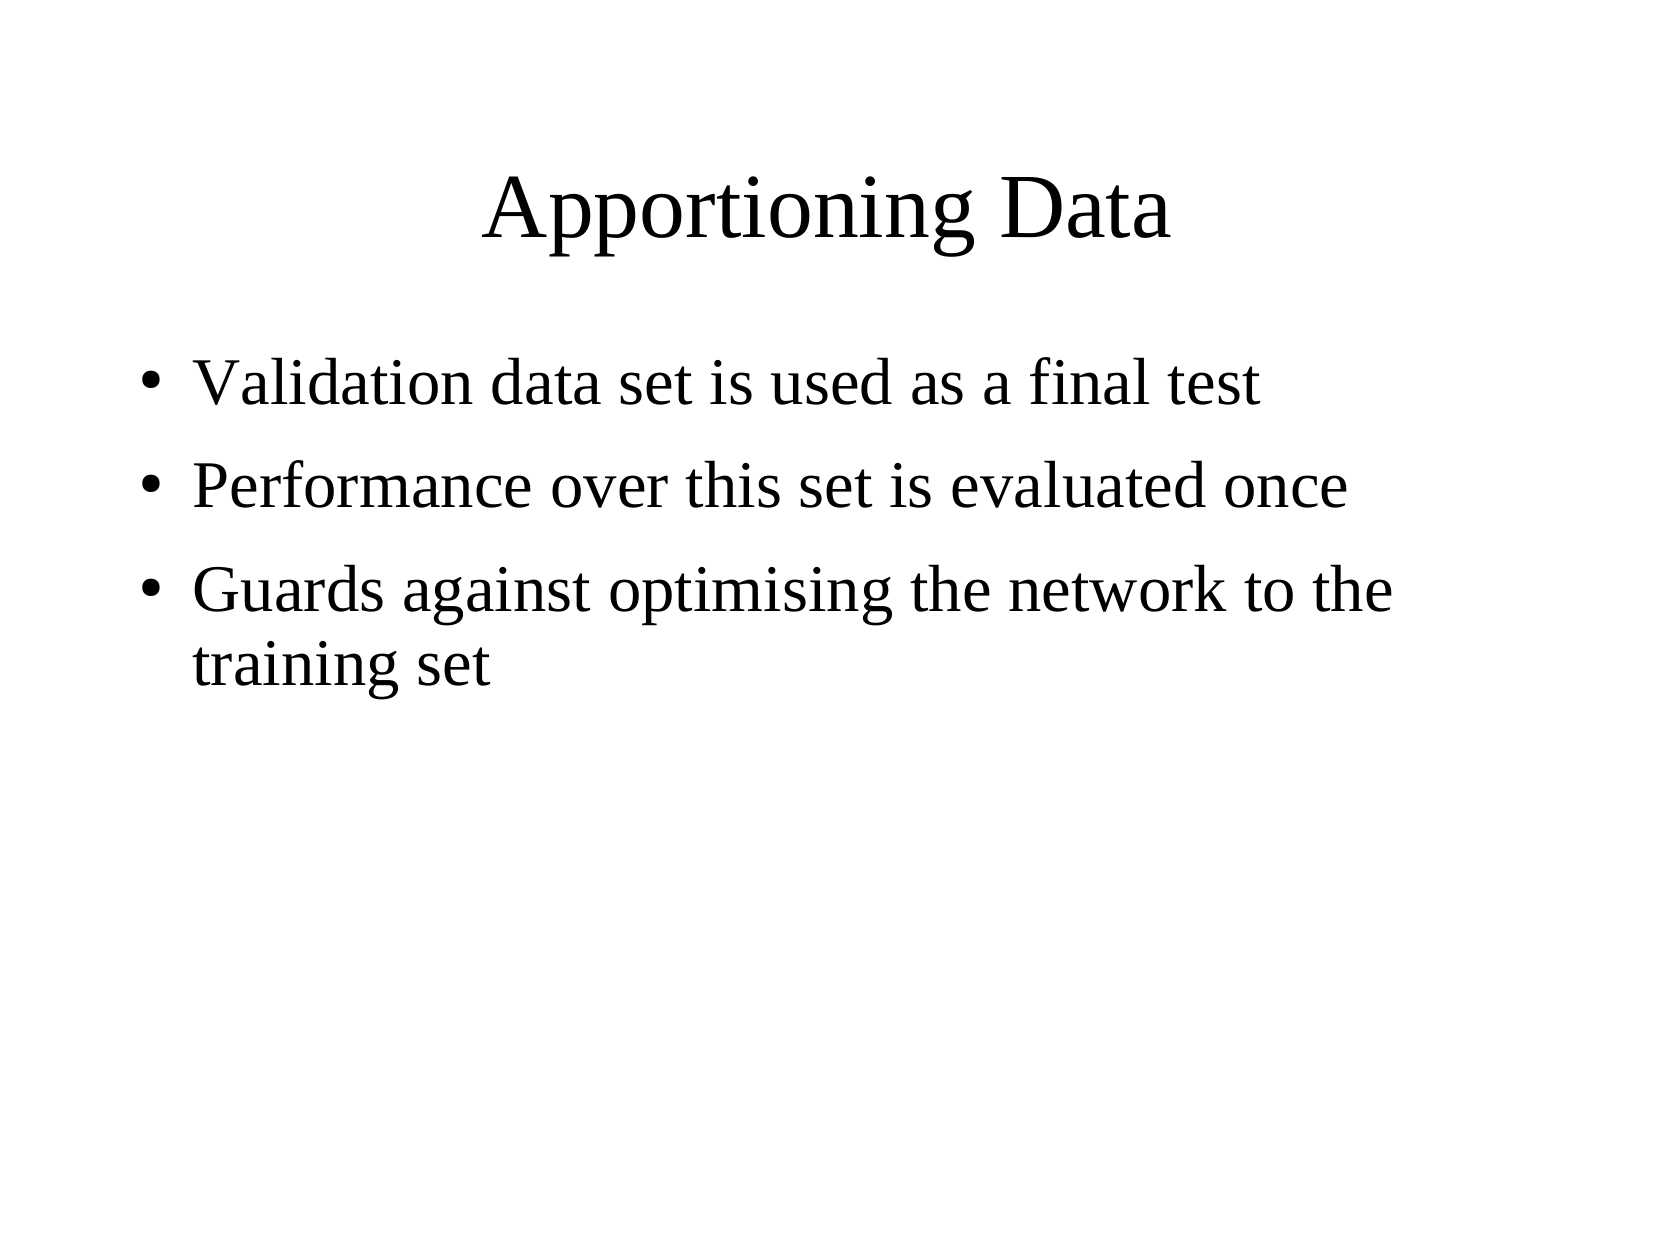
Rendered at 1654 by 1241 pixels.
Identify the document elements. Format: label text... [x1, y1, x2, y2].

title Apportioning Data [121, 102, 1534, 311]
list Validation data set is used as a final test Performance over this set is evaluated once Guards against optimising the network to the training set [121, 344, 1534, 1127]
